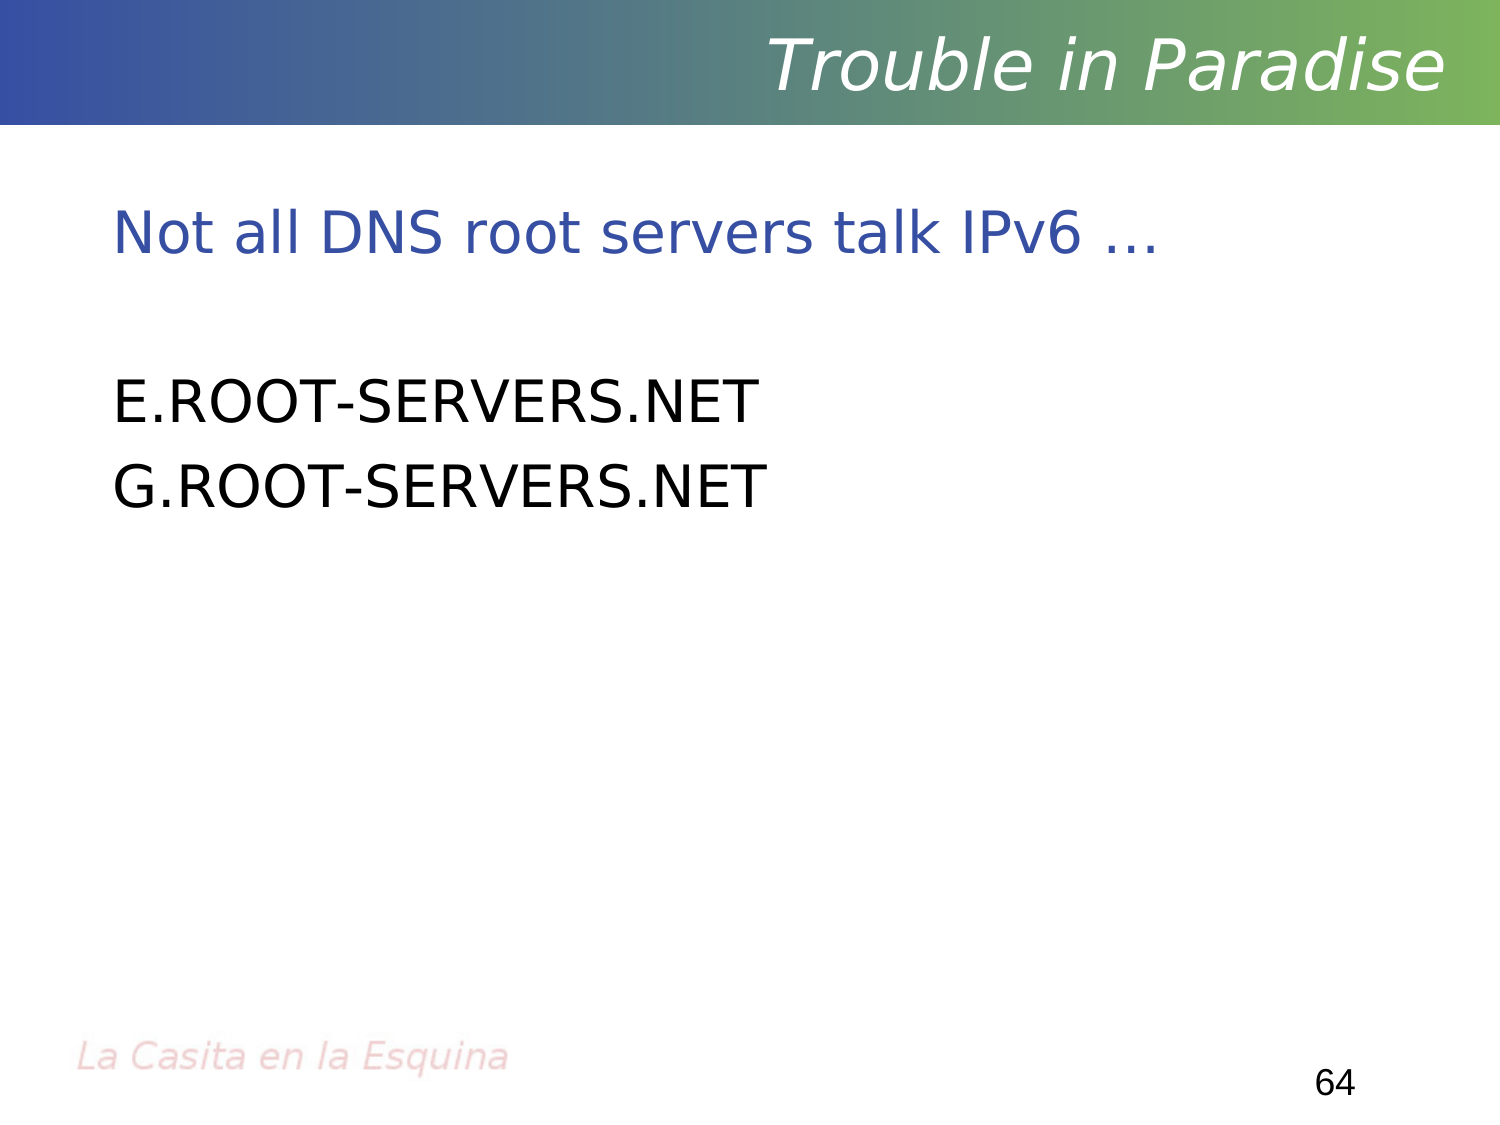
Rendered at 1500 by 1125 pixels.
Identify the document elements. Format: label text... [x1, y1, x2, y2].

list Not all DNS root servers talk IPv6 … E.ROOT-SERVERS.NET G.ROOT-SERVERS.NET [70, 187, 1438, 856]
title Trouble in Paradise [62, 12, 1463, 113]
picture [45, 1019, 545, 1095]
